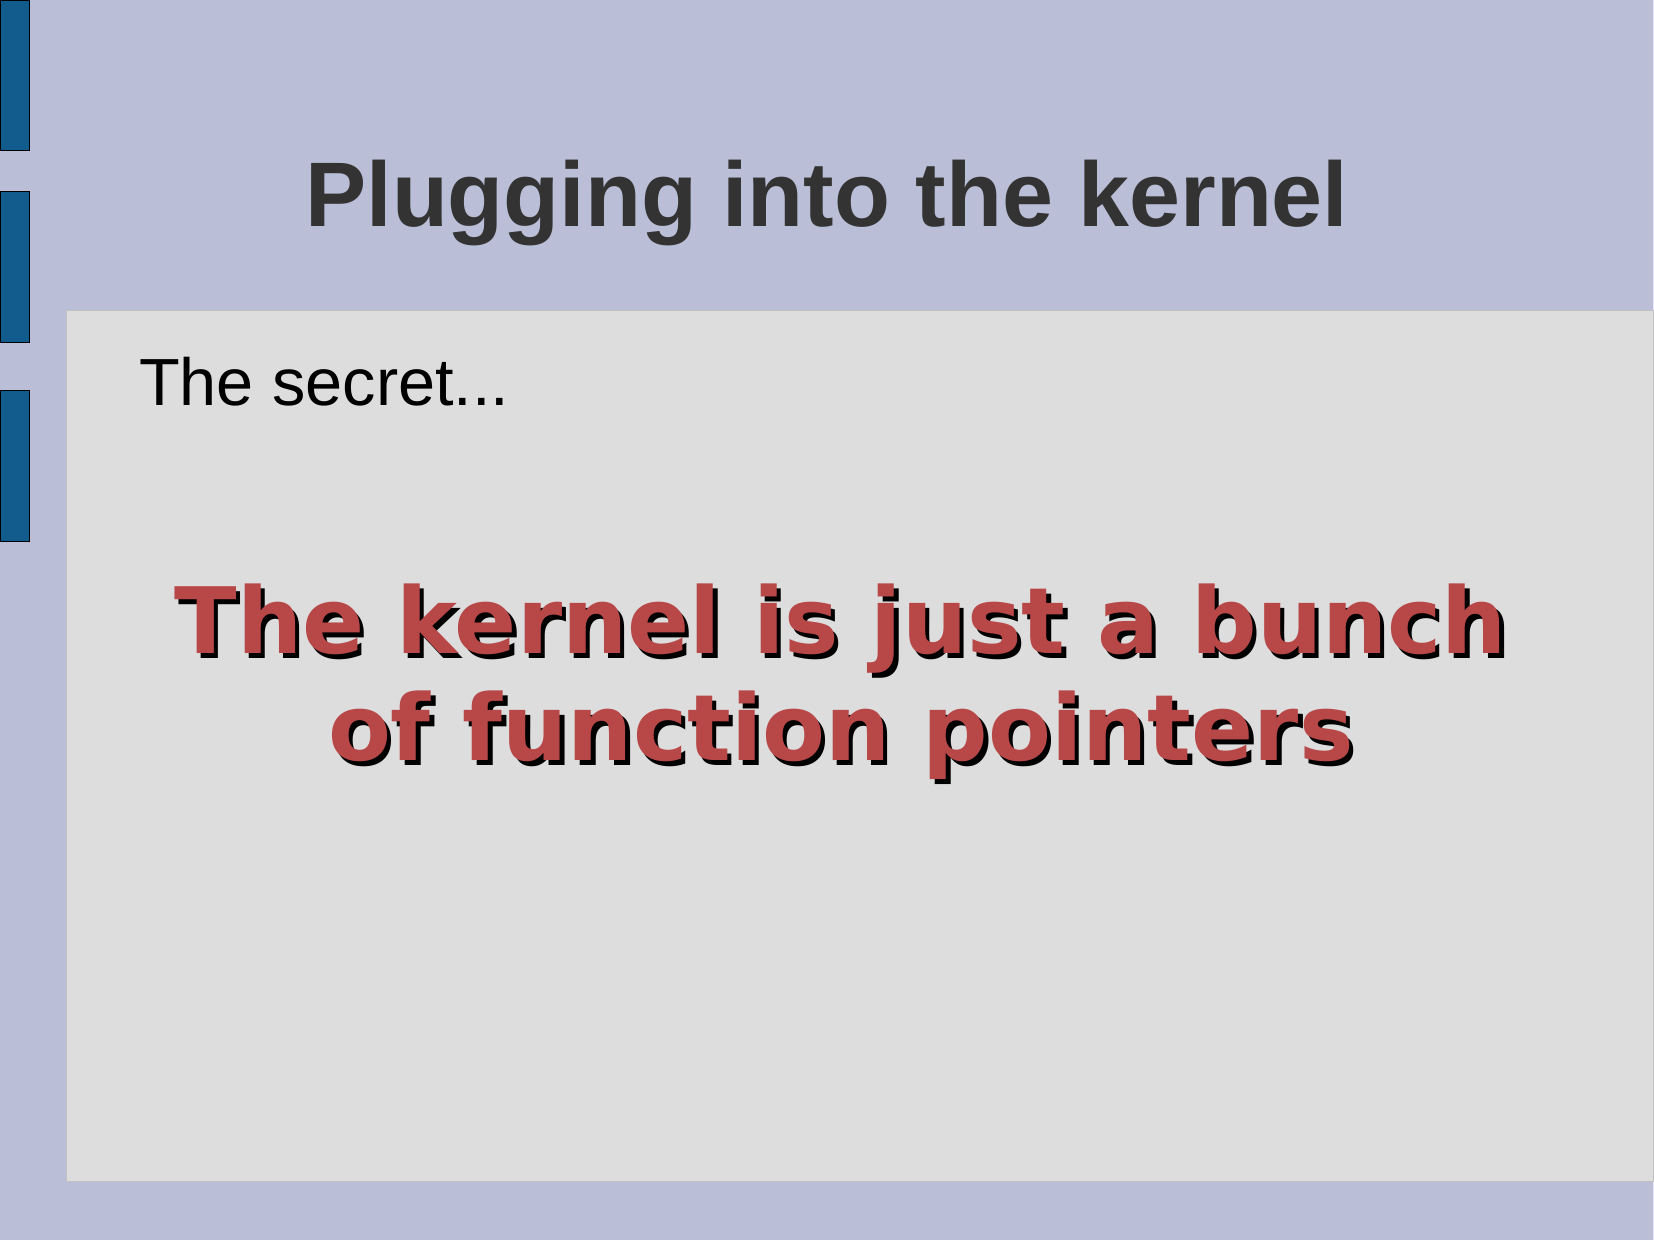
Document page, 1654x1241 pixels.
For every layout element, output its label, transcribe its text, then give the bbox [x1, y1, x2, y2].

title Plugging into the kernel [121, 98, 1534, 291]
list The secret... [121, 344, 1534, 502]
text_box The kernel is just a bunch of function pointers [118, 561, 1565, 790]
